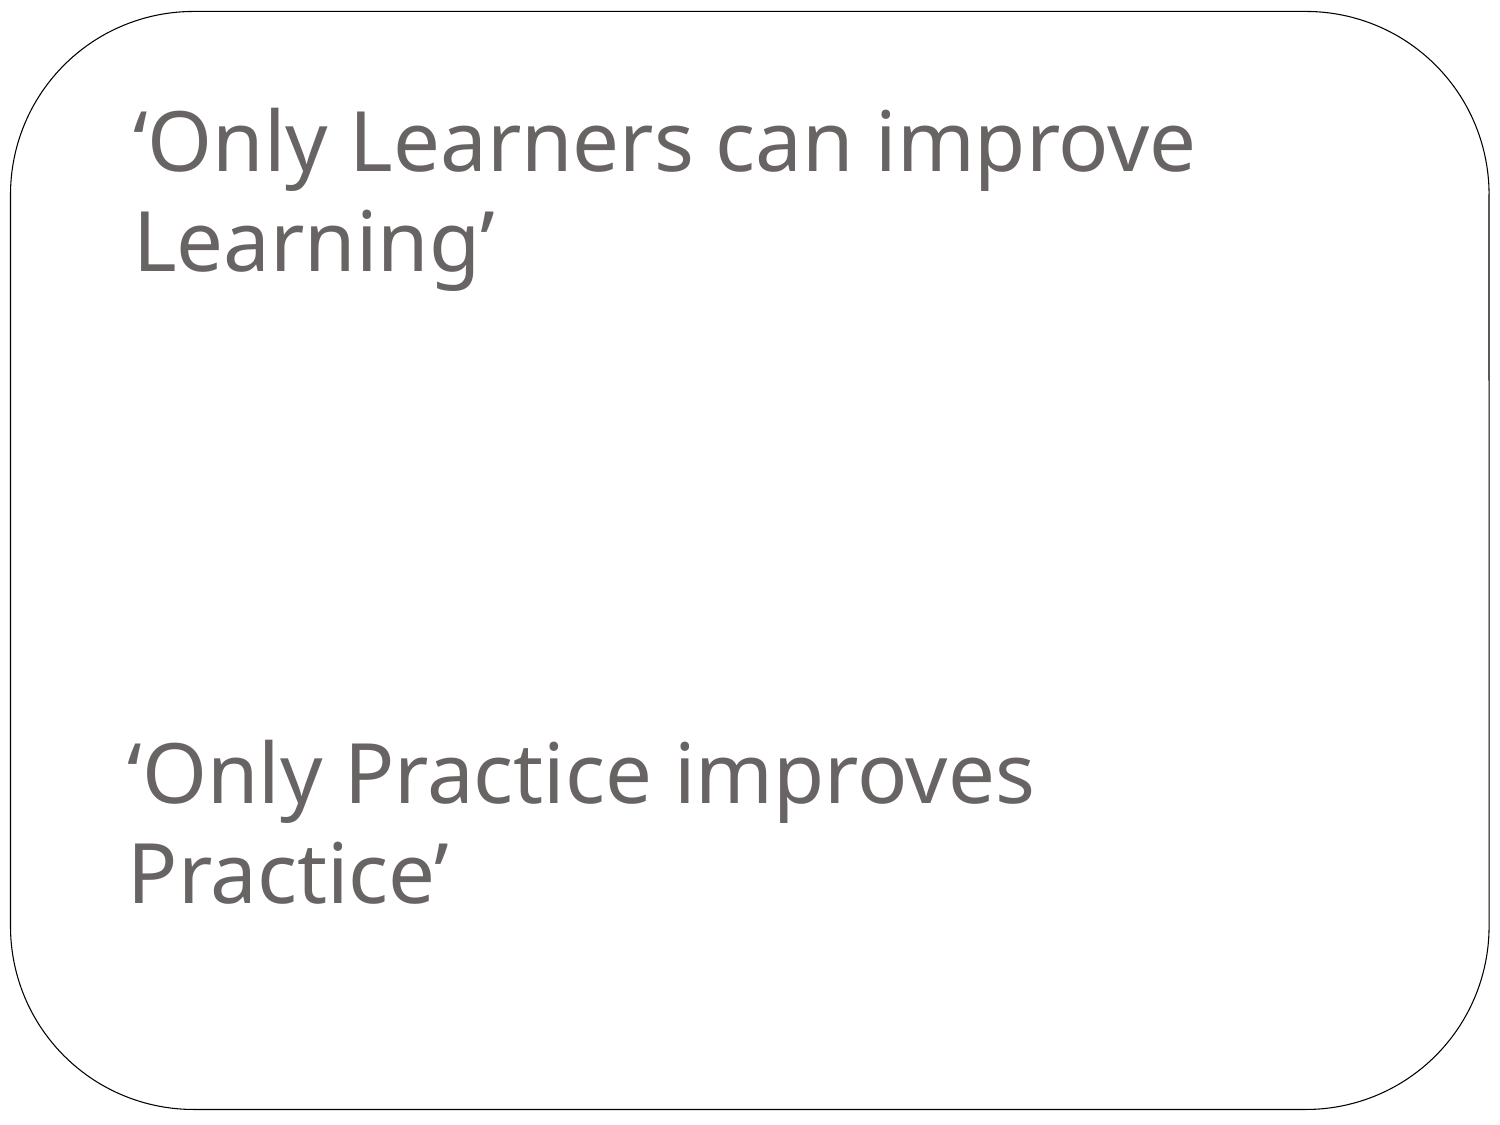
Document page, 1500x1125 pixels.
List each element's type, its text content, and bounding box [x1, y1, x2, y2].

title ‘Only Practice improves Practice’ [112, 705, 1388, 916]
title ‘Only Learners can improve Learning’ [118, 72, 1394, 296]
